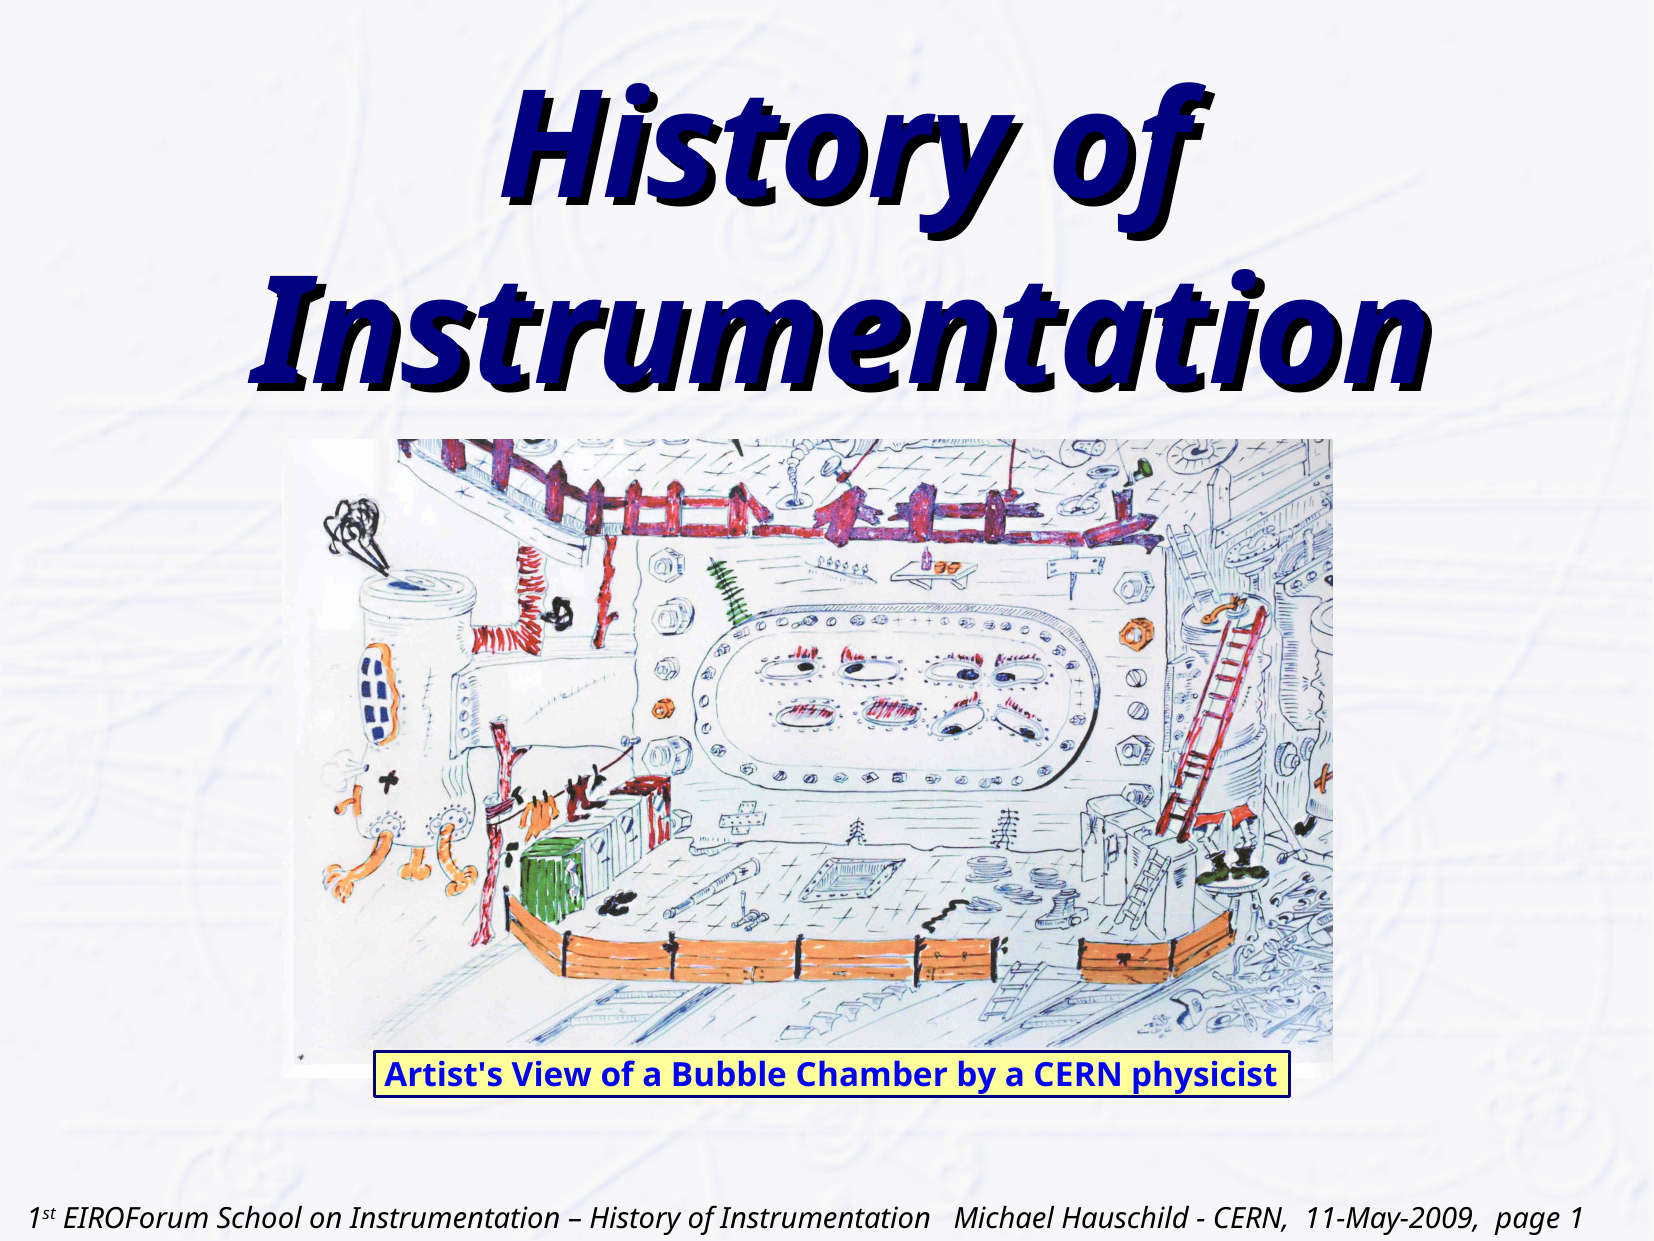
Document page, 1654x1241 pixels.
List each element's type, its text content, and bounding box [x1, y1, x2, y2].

title History of Instrumentation [75, 67, 1576, 401]
text_box Artist's View of a Bubble Chamber by a CERN physicist [374, 1051, 1271, 1094]
picture [0, 0, 1654, 1241]
